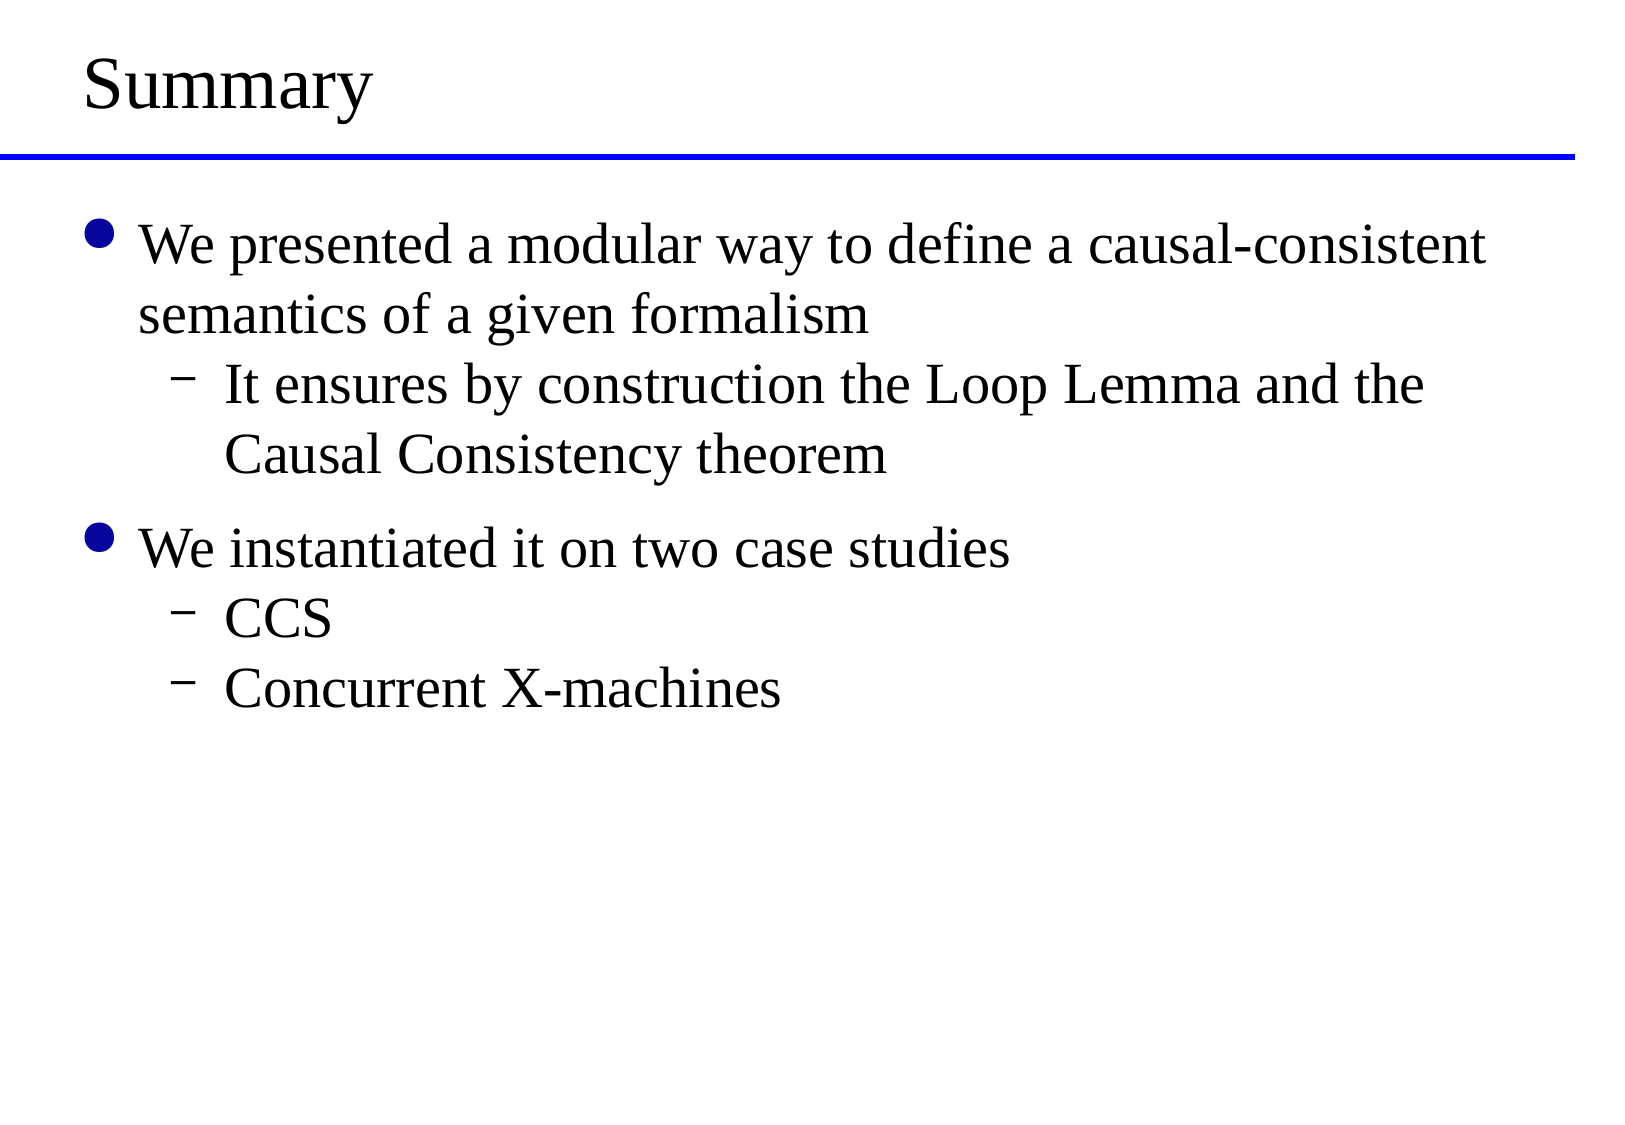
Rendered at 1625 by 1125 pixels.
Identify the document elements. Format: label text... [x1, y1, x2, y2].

list We presented a modular way to define a causal-consistent semantics of a given formalism It ensures by construction the Loop Lemma and the Causal Consistency theorem We instantiated it on two case studies CCS Concurrent X-machines [67, 198, 1557, 1061]
title Summary [67, 27, 1544, 131]
